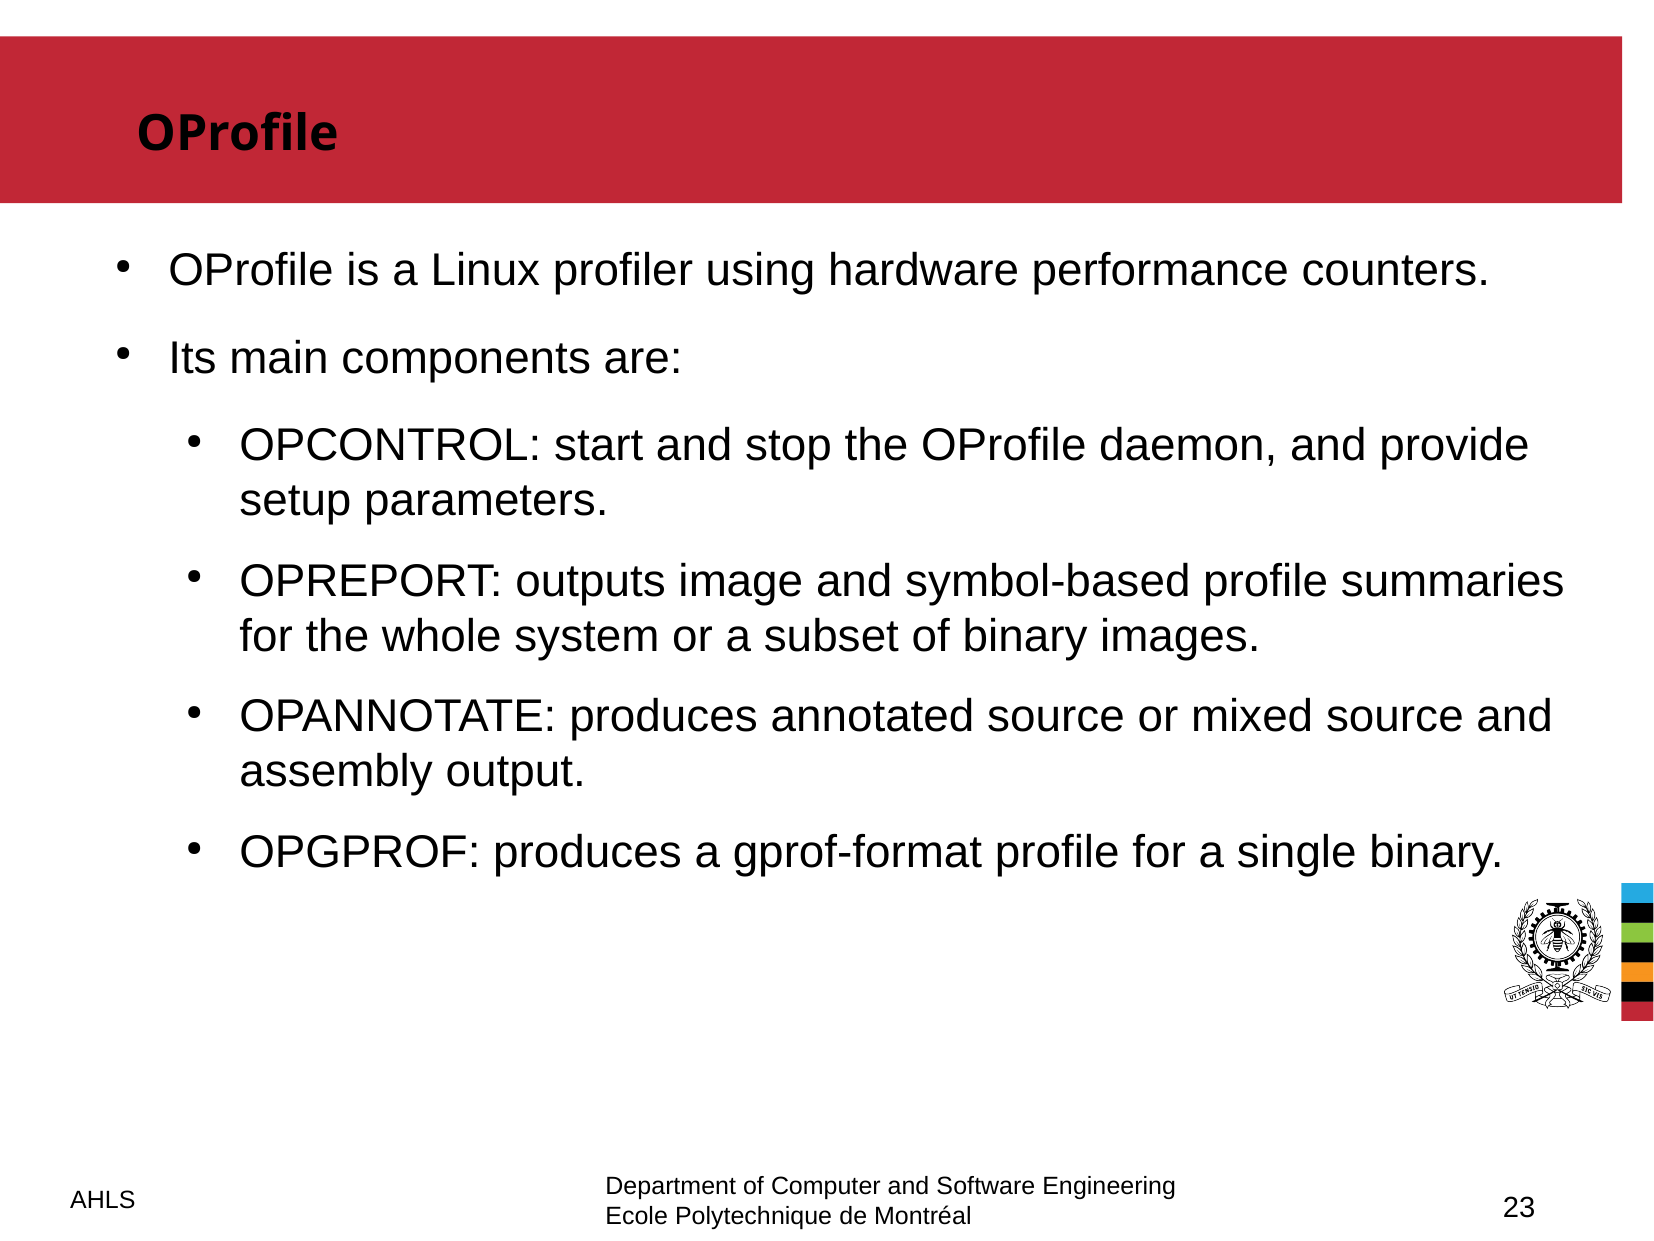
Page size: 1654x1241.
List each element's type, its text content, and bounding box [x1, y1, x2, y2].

title OProfile [103, 62, 1602, 168]
list OProfile is a Linux profiler using hardware performance counters. Its main components are: OPCONTROL: start and stop the OProfile daemon, and provide setup parameters. OPREPORT: outputs image and symbol-based profile summaries for the whole system or a subset of binary images. OPANNOTATE: produces annotated source or mixed source and assembly output. OPGPROF: produces a gprof-format profile for a single binary. [82, 232, 1615, 1163]
picture [1615, 883, 1654, 1021]
